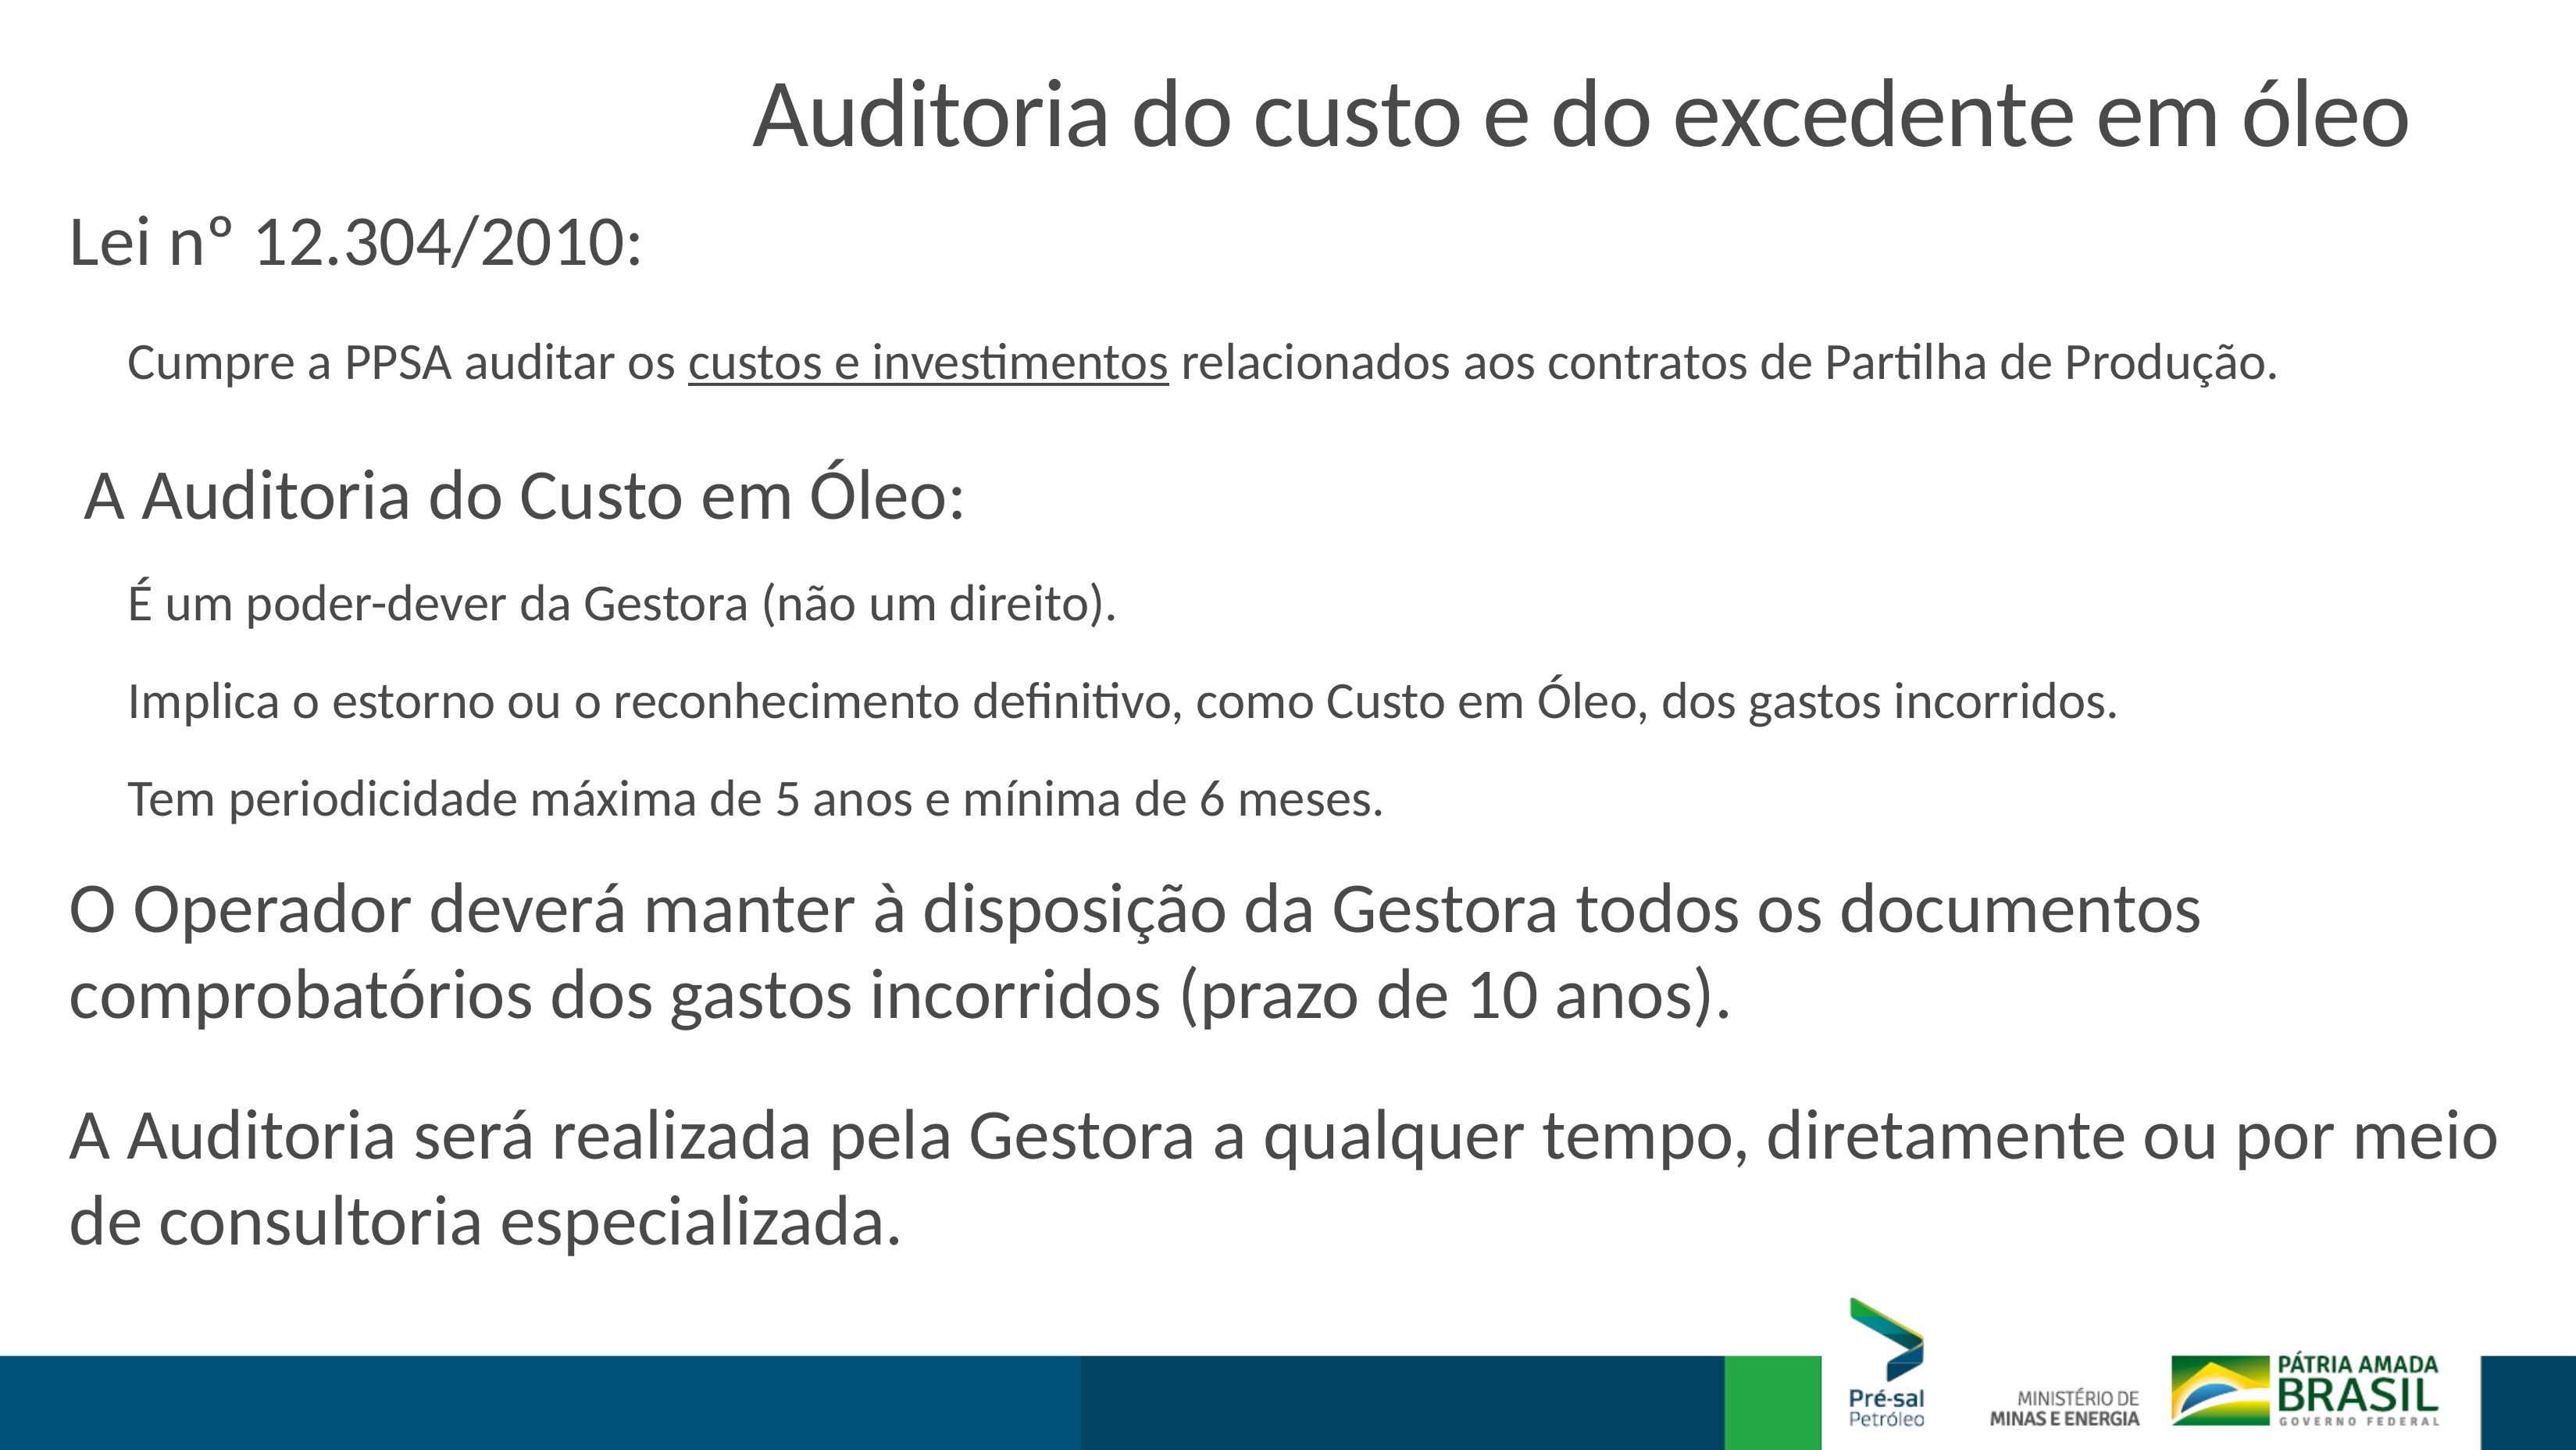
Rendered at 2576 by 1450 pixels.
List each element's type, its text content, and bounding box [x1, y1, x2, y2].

title Auditoria do custo e do excedente em óleo [751, 38, 2499, 167]
text_box Lei nº 12.304/2010: Cumpre a PPSA auditar os custos e investimentos relacionados aos contratos de Partilha de Produção. A Auditoria do Custo em Óleo: É um poder-dever da Gestora (não um direito). Implica o estorno ou o reconhecimento definitivo, como Custo em Óleo, dos gastos incorridos. Tem periodicidade máxima de 5 anos e mínima de 6 meses. O Operador deverá manter à disposição da Gestora todos os documentos comprobatórios dos gastos incorridos (prazo de 10 anos). A Auditoria será realizada pela Gestora a qualquer tempo, diretamente ou por meio de consultoria especializada. [58, 188, 2538, 1266]
